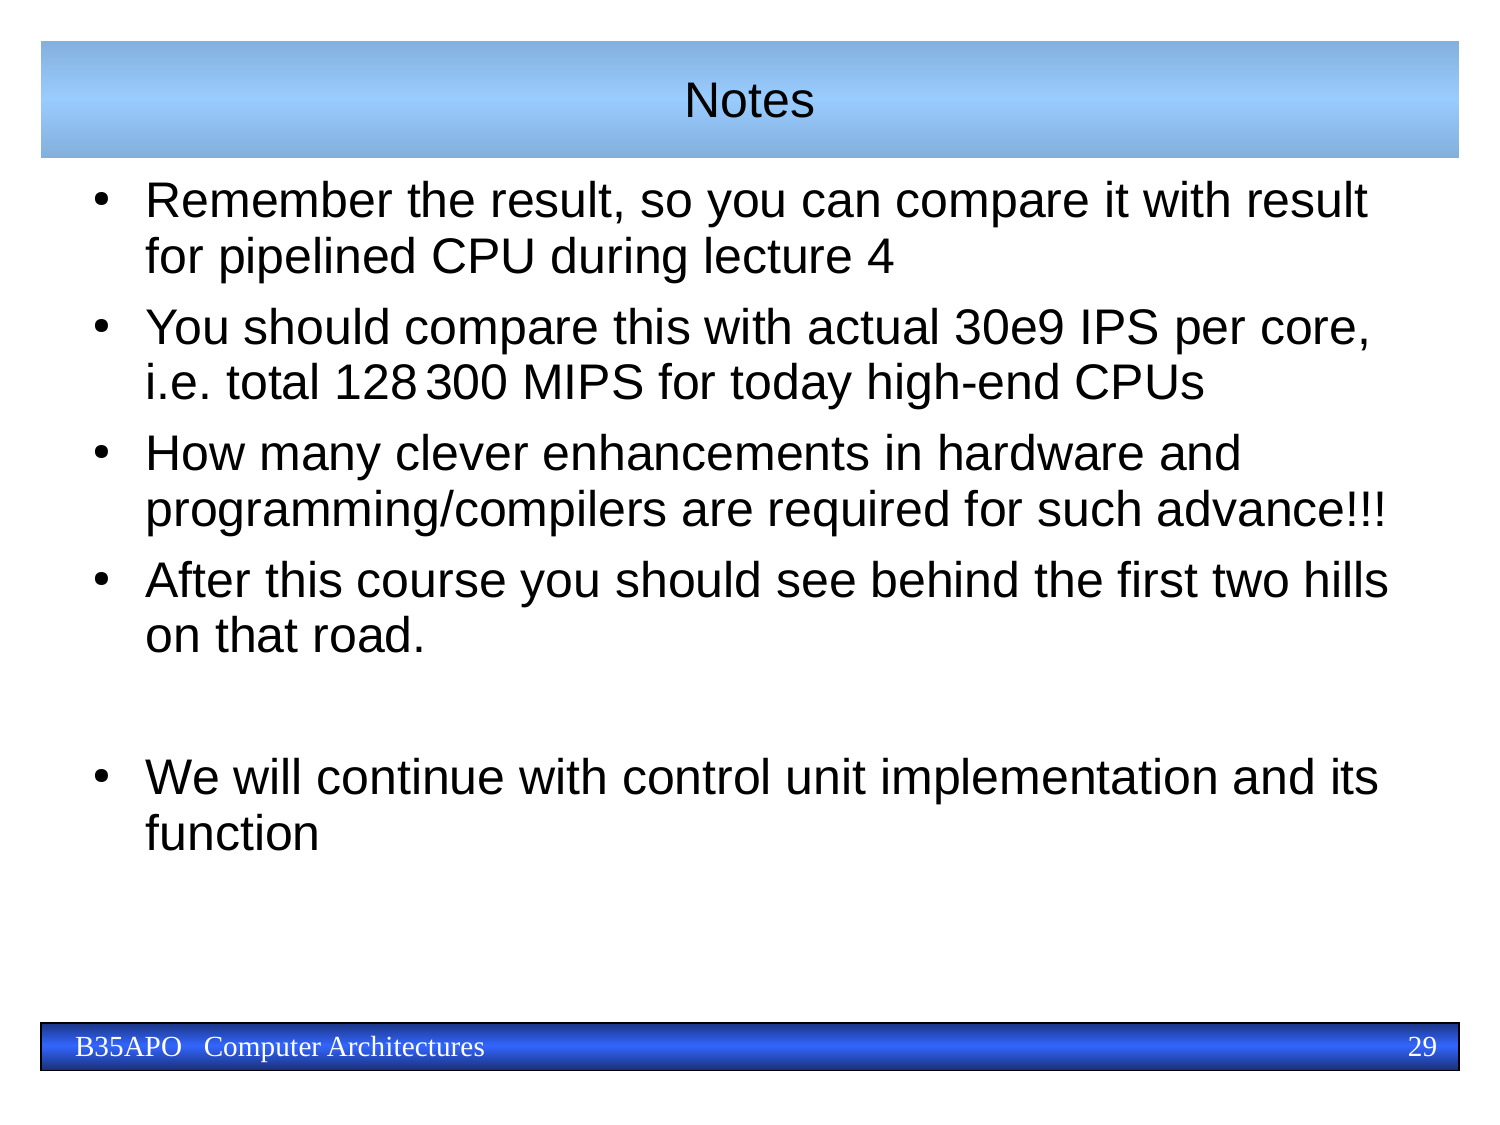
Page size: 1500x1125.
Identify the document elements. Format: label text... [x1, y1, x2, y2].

title Notes [41, 41, 1459, 158]
list Remember the result, so you can compare it with result for pipelined CPU during lecture 4 You should compare this with actual 30e9 IPS per core, i.e. total 128 300 MIPS for today high-end CPUs How many clever enhancements in hardware and programming/compilers are required for such advance!!! After this course you should see behind the first two hills on that road. We will continue with control unit implementation and its function [75, 172, 1426, 1000]
